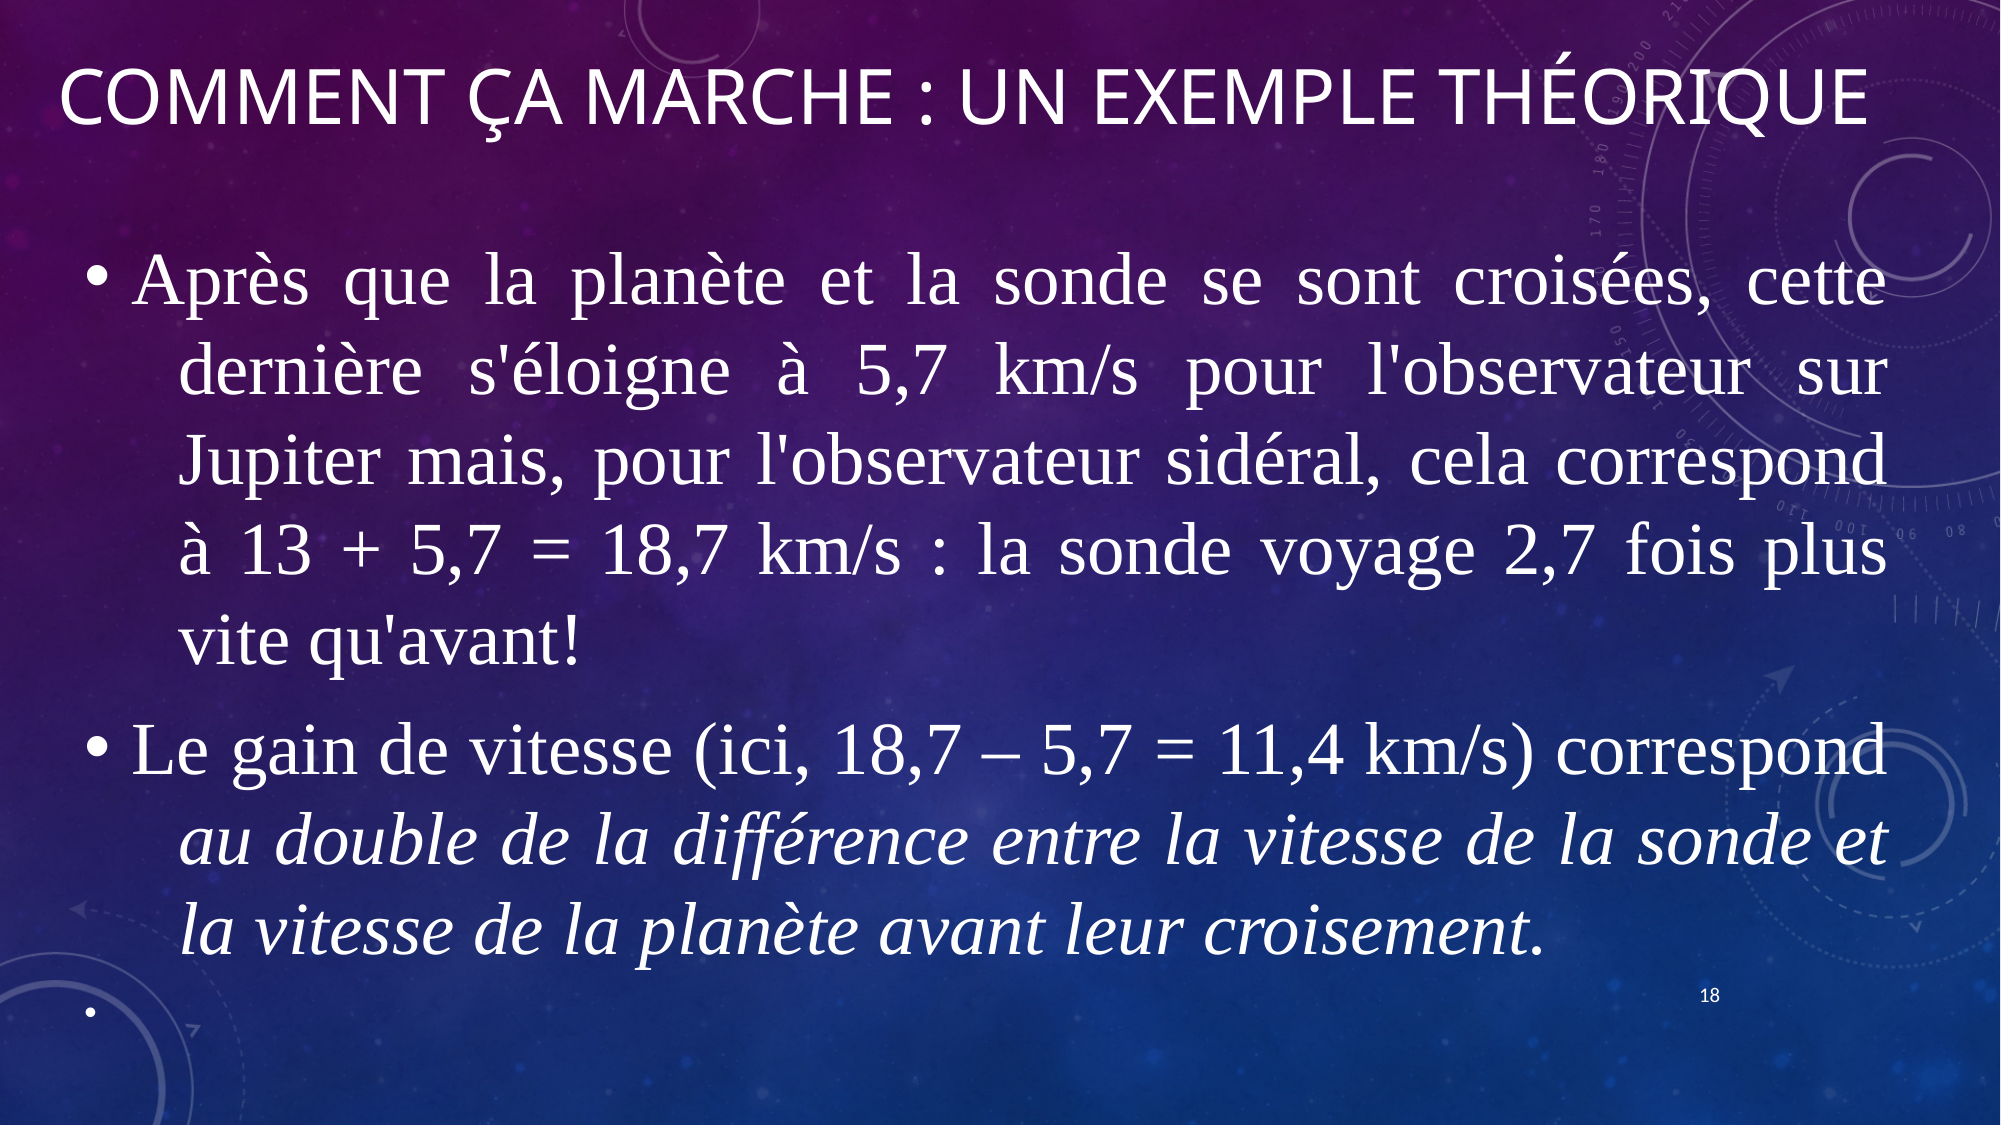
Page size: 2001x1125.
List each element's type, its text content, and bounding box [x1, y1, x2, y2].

text_box [1684, 963, 1775, 1026]
title Comment ça marche : Un exemple Théorique [42, 0, 1971, 187]
list Après que la planète et la sonde se sont croisées, cette dernière s'éloigne à 5,7 km/s pour l'observateur sur Jupiter mais, pour l'observateur sidéral, cela correspond à 13 + 5,7 = 18,7 km/s : la sonde voyage 2,7 fois plus vite qu'avant! Le gain de vitesse (ici, 18,7 – 5,7 = 11,4 km/s) correspond au double de la différence entre la vitesse de la sonde et la vitesse de la planète avant leur croisement. [69, 186, 1905, 1076]
